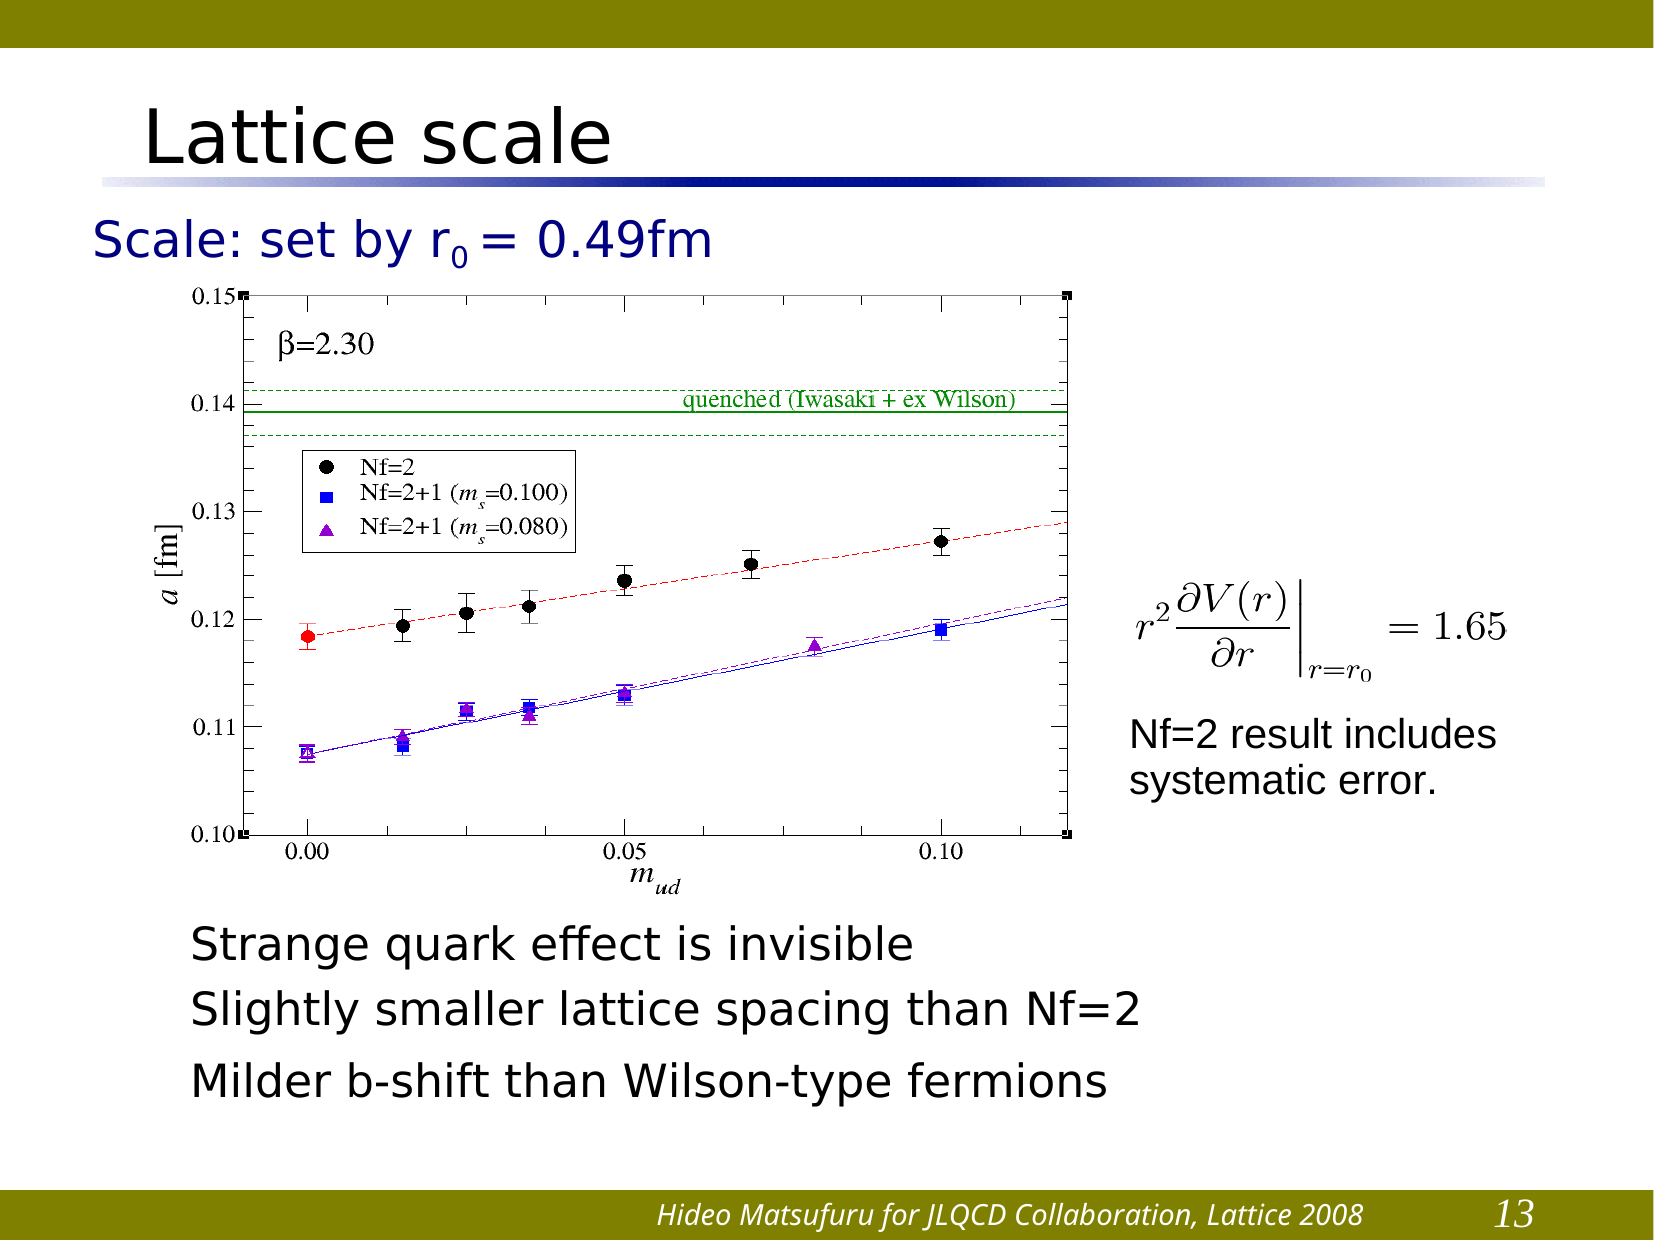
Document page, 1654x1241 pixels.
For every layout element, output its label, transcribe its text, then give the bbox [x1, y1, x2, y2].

title Lattice scale [142, 88, 1246, 187]
picture [1136, 579, 1507, 682]
text_box Nf=2 result includes systematic error. [1129, 710, 1498, 815]
picture [143, 279, 1082, 903]
list Scale: set by r0 = 0.49fm [75, 210, 1527, 319]
list Strange quark effect is invisible Slightly smaller lattice spacing than Nf=2 Milder b-shift than Wilson-type fermions [95, 918, 1409, 1109]
picture [1246, 177, 1545, 187]
picture [102, 177, 142, 187]
